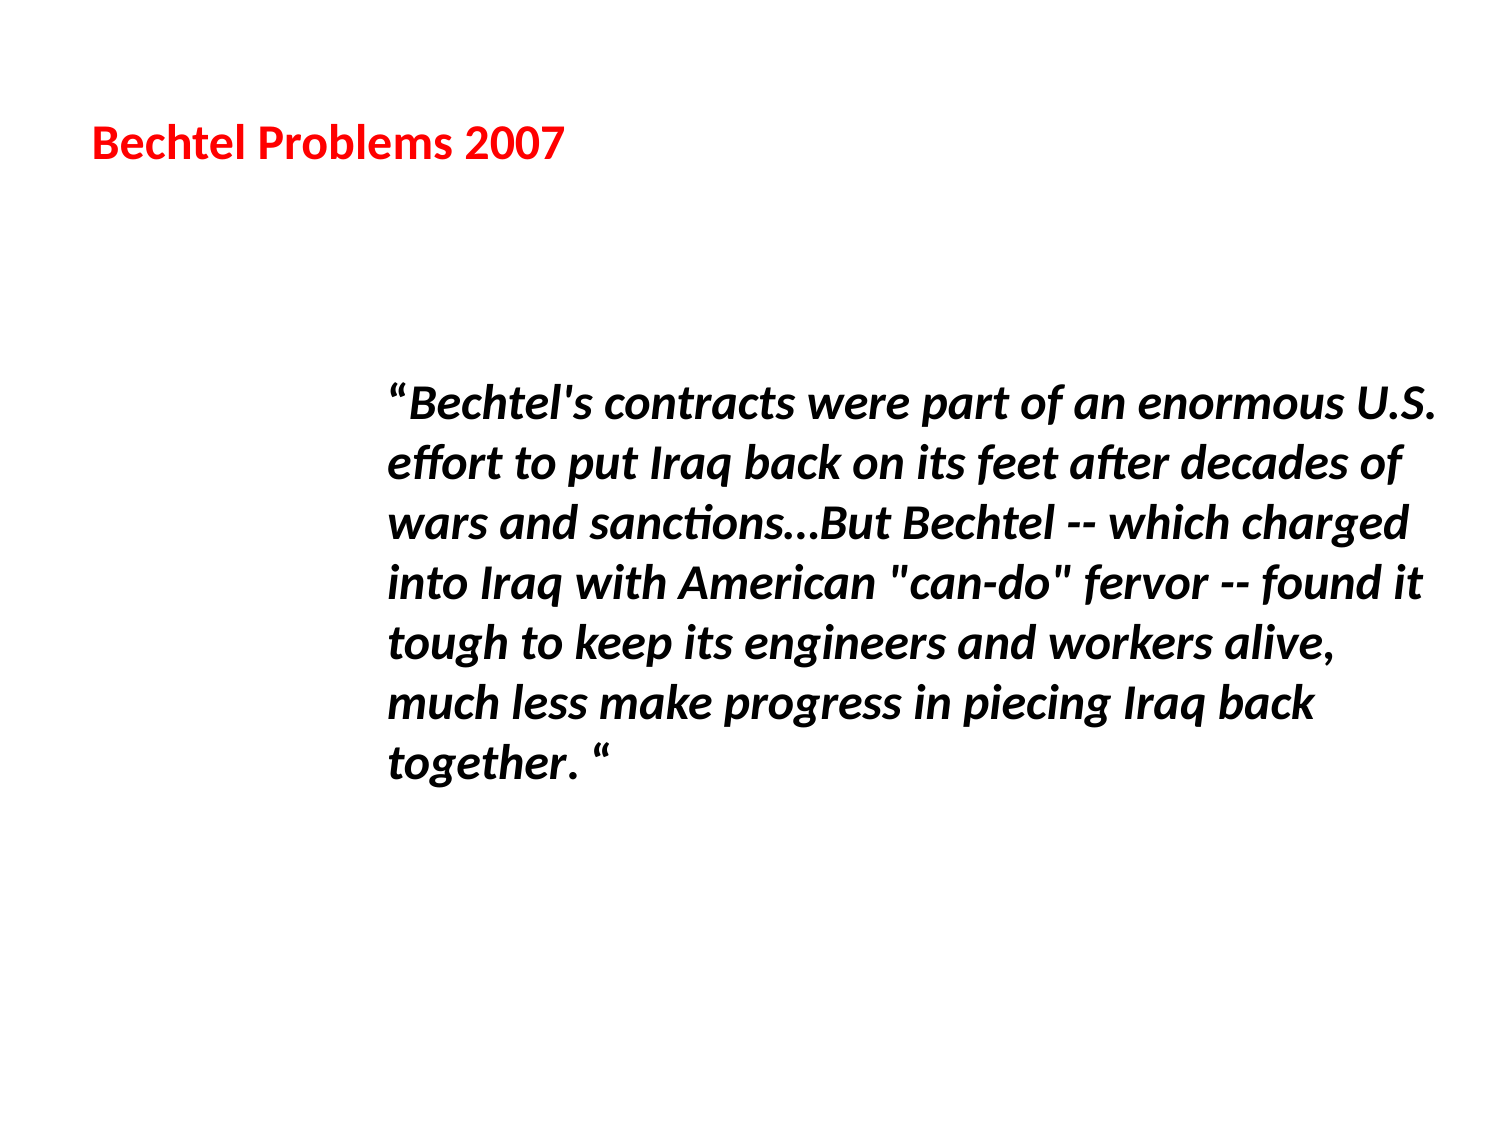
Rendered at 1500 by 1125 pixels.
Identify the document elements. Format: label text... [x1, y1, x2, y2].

text_box “Bechtel's contracts were part of an enormous U.S. effort to put Iraq back on its feet after decades of wars and sanctions…But Bechtel -- which charged into Iraq with American "can-do" fervor -- found it tough to keep its engineers and workers alive, much less make progress in piecing Iraq back together. “ [371, 361, 1459, 801]
text_box Bechtel Problems 2007 [76, 101, 951, 178]
